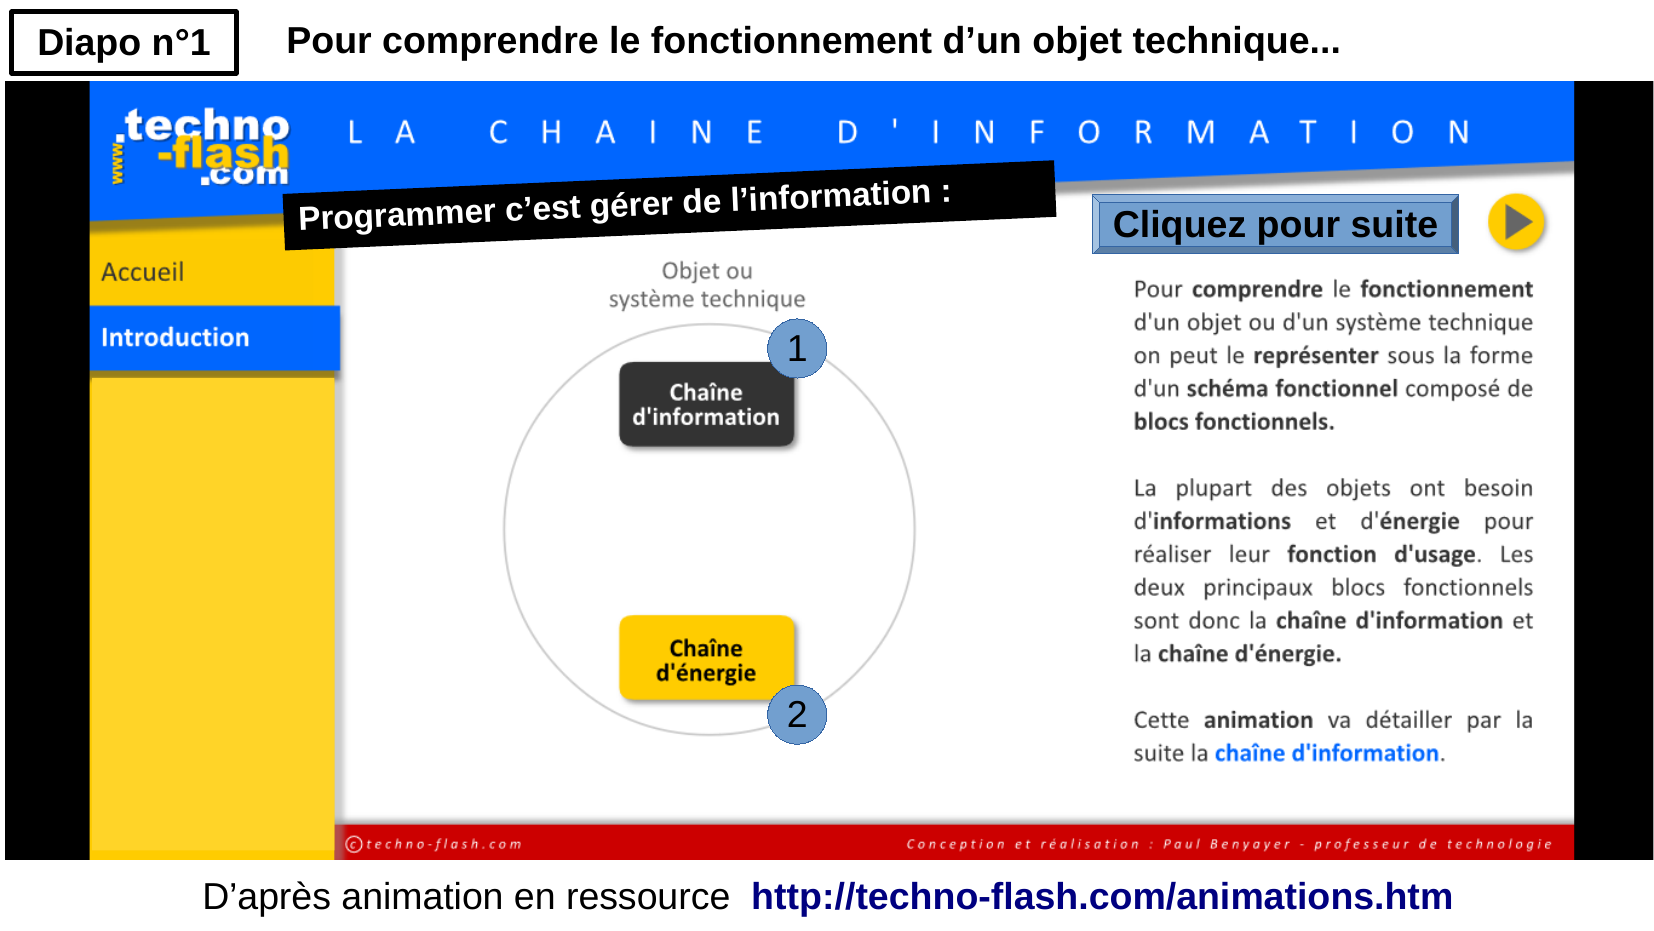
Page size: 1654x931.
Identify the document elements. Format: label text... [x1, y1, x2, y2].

text_box D’après animation en ressource http://techno-flash.com/animations.htm [59, 868, 1619, 925]
text_box 2 [767, 685, 827, 745]
text_box 1 [767, 318, 827, 379]
text_box Programmer c’est gérer de l’information : [282, 160, 1057, 251]
text_box Diapo n°1 [11, 11, 237, 74]
text_box Pour comprendre le fonctionnement d’un objet technique... [271, 11, 1619, 69]
text_box Cliquez pour suite [1100, 203, 1451, 246]
picture [5, 81, 1654, 861]
text_box Capteur [1093, 194, 1458, 203]
text_box [92, 377, 335, 851]
